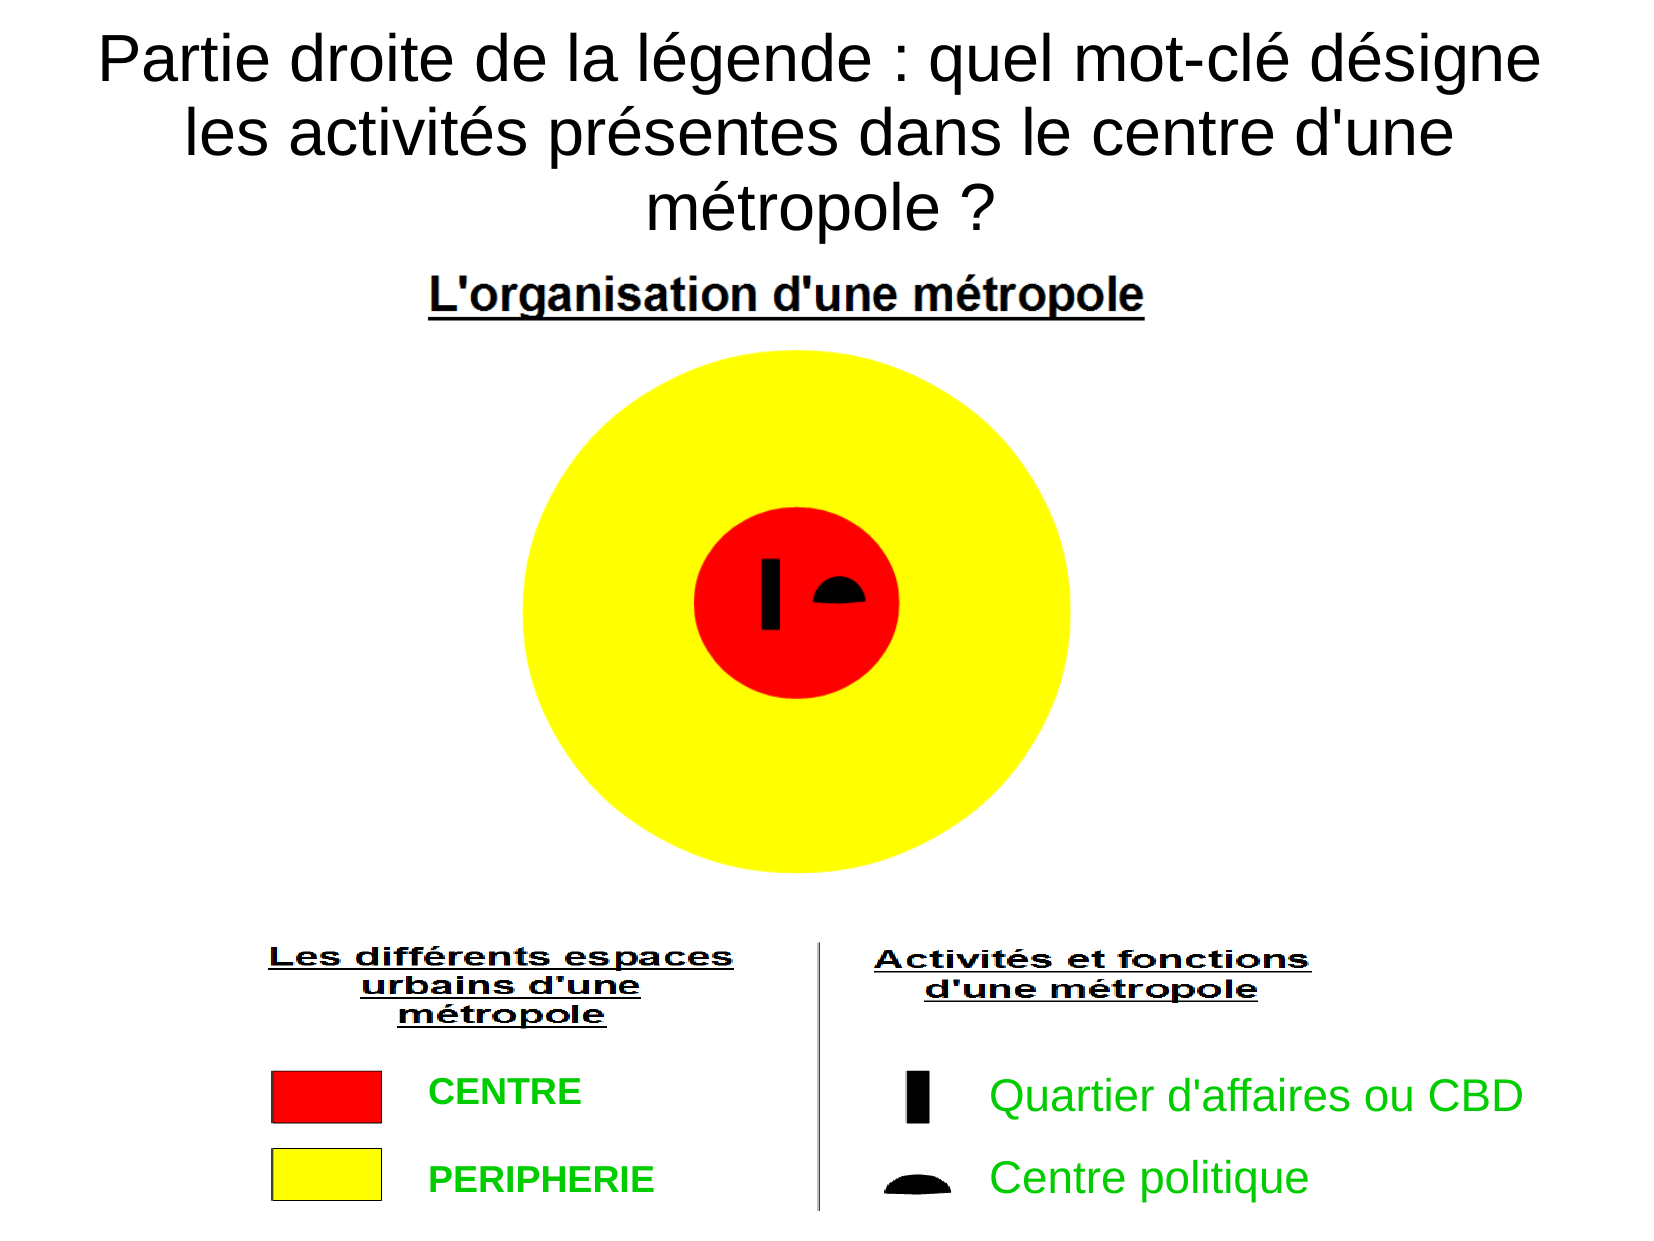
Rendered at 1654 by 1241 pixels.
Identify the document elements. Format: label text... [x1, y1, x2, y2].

text_box Centre politique [974, 1144, 1565, 1211]
picture [236, 937, 1388, 1211]
text_box CENTRE [413, 1062, 768, 1122]
picture [413, 265, 1182, 886]
text_box PERIPHERIE [413, 1151, 768, 1210]
title Partie droite de la légende : quel mot-clé désigne les activités présentes dans le centre d'une métropole ? [76, 20, 1565, 245]
text_box Quartier d'affaires ou CBD [974, 1062, 1565, 1129]
